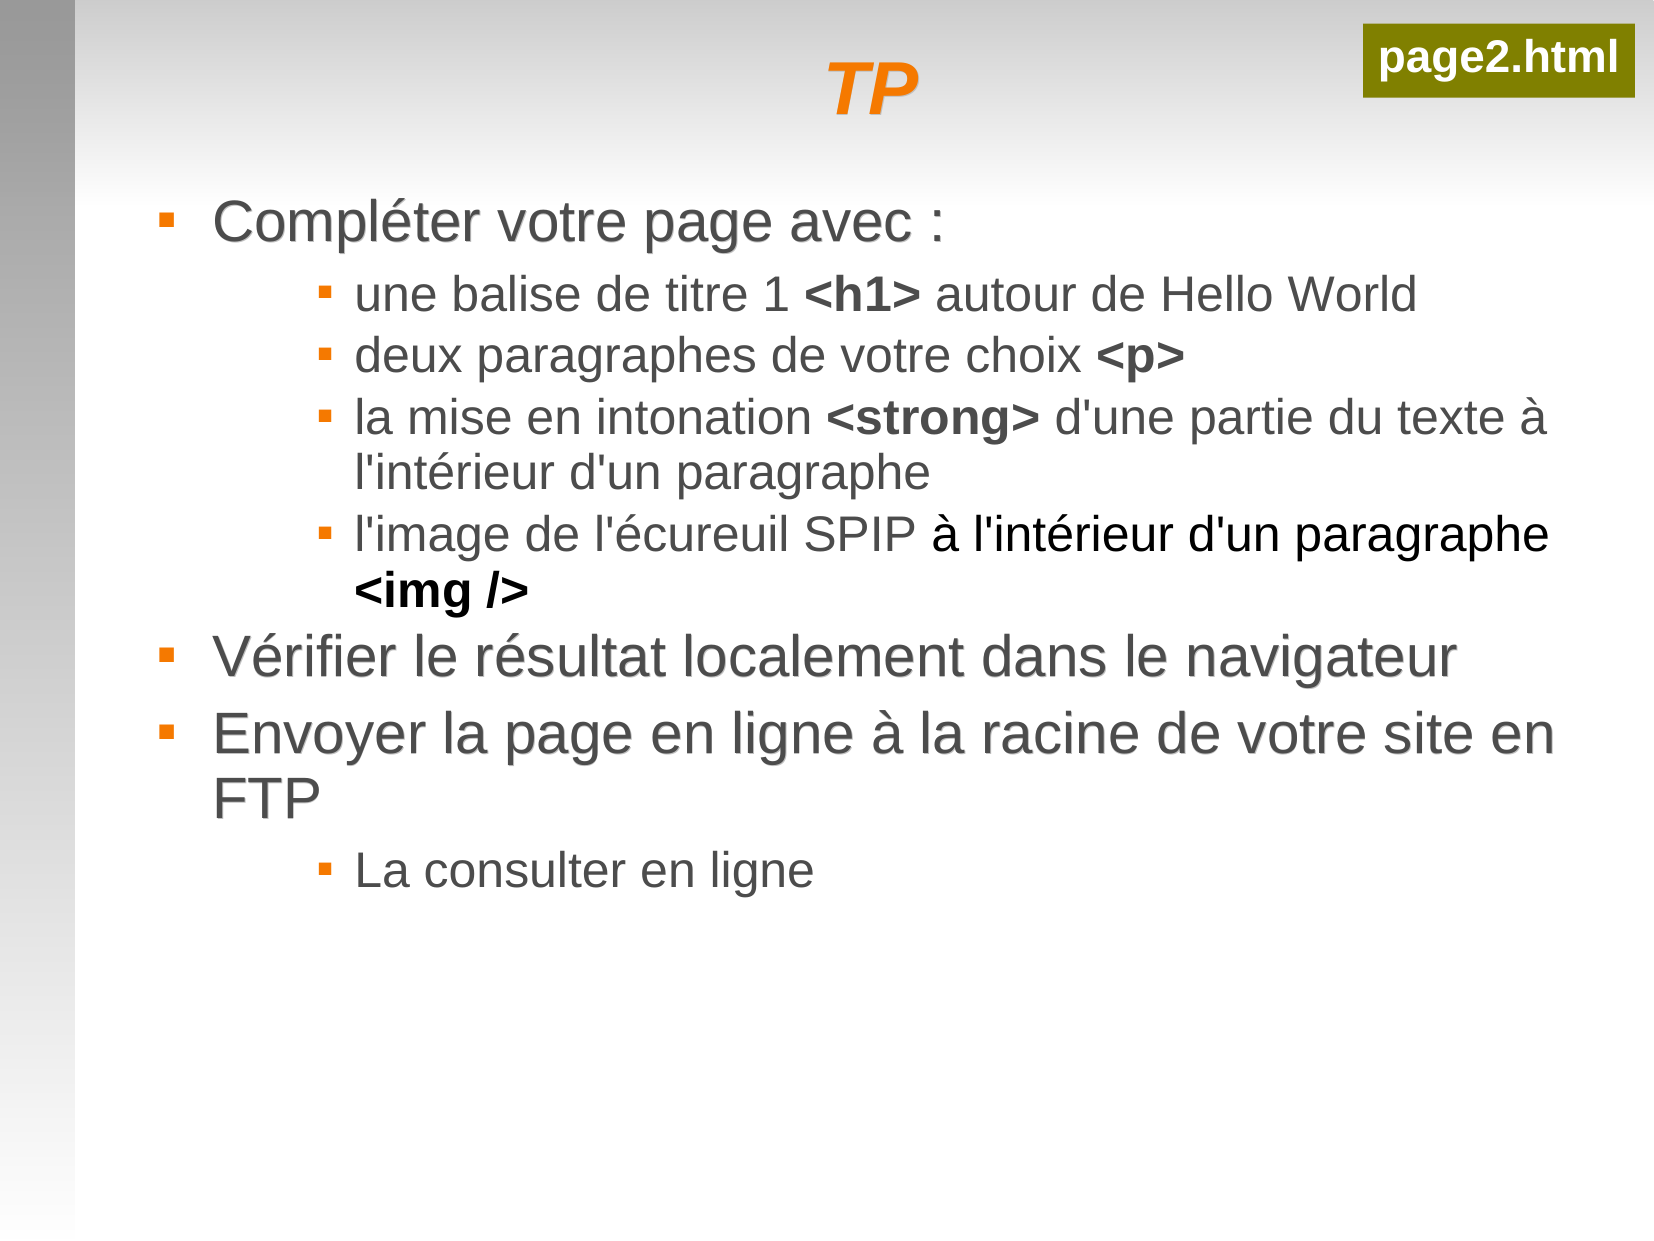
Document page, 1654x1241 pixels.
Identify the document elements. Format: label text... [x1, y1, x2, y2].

text_box page2.html [1363, 23, 1635, 98]
list Compléter votre page avec : une balise de titre 1 <h1> autour de Hello World deux paragraphes de votre choix <p> la mise en intonation <strong> d'une partie du texte à l'intérieur d'un paragraphe l'image de l'écureuil SPIP à l'intérieur d'un paragraphe <img /> Vérifier le résultat localement dans le navigateur Envoyer la page en ligne à la racine de votre site en FTP La consulter en ligne [141, 188, 1654, 1120]
title TP [88, 0, 1654, 178]
